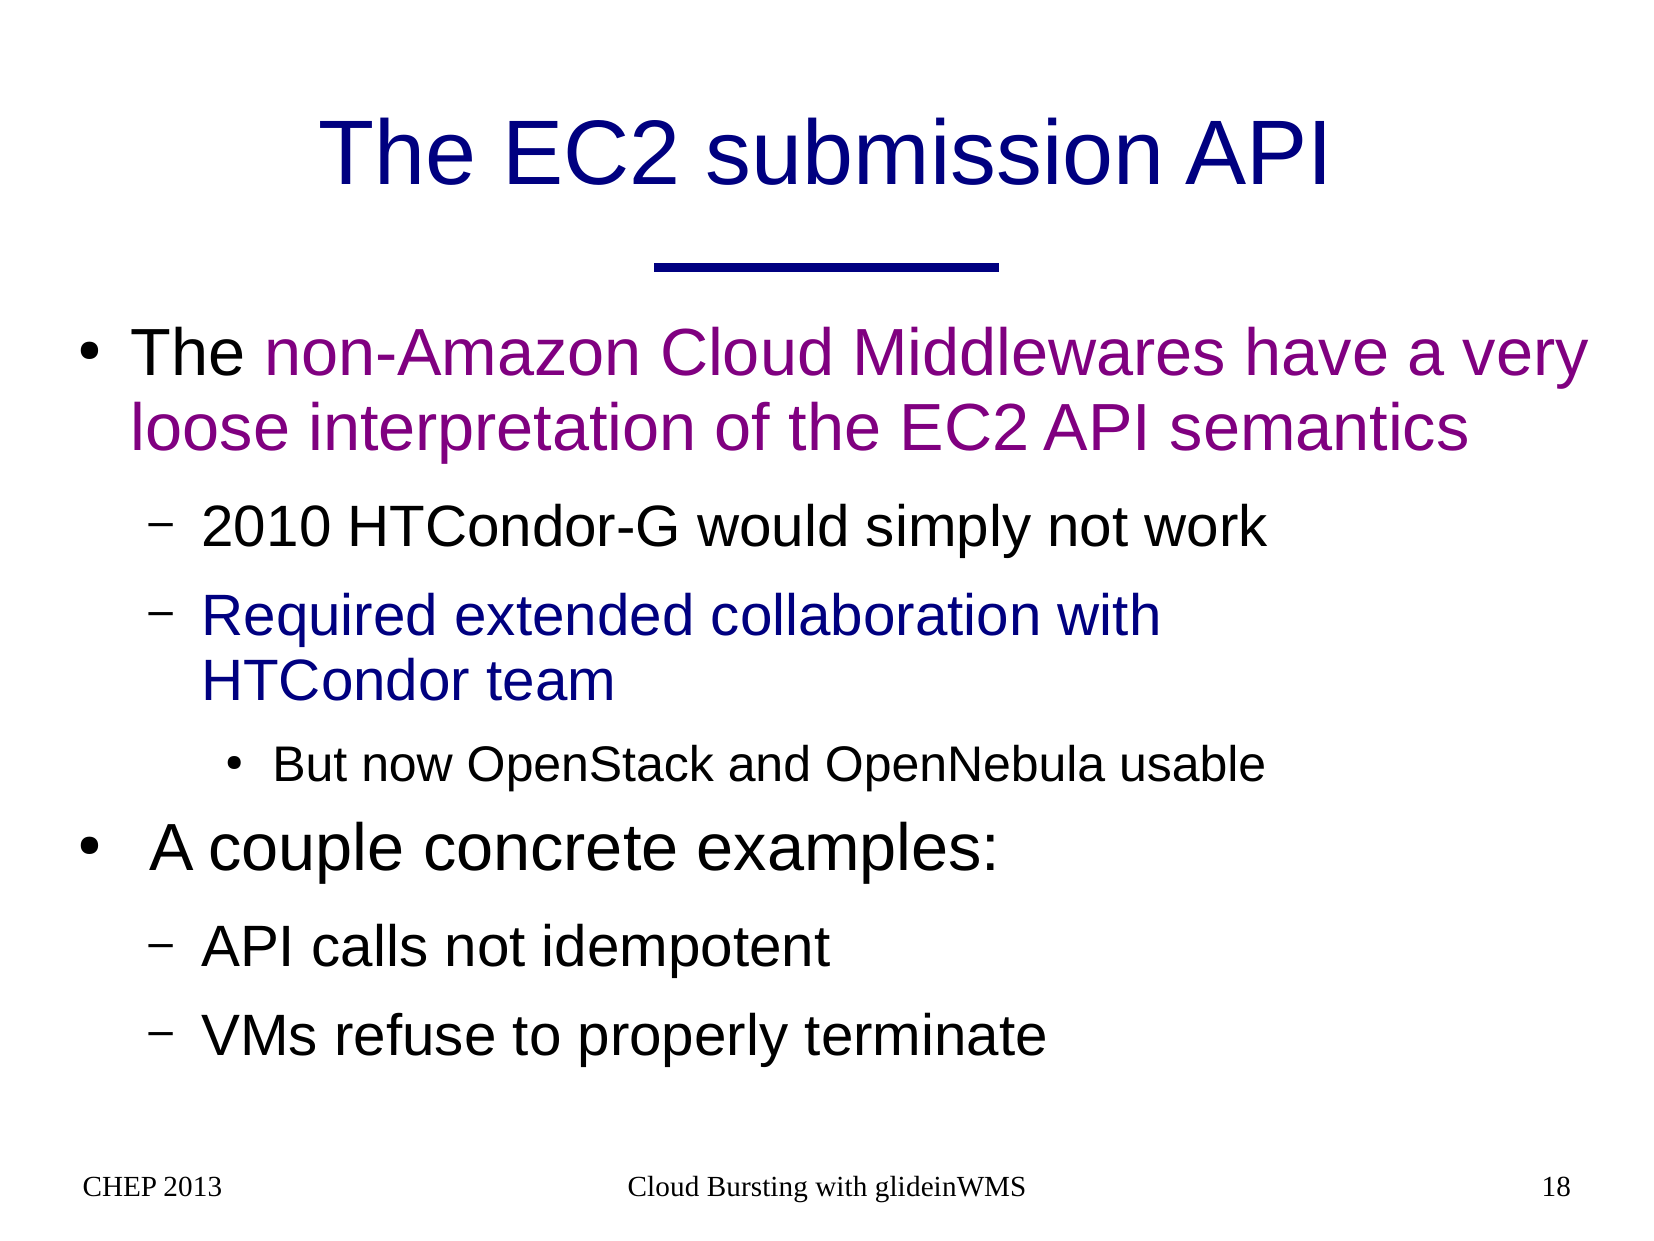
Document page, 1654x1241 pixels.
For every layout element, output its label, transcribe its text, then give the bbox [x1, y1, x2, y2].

title The EC2 submission API [82, 49, 1571, 257]
list The non-Amazon Cloud Middlewares have a very loose interpretation of the EC2 API semantics 2010 HTCondor-G would simply not work Required extended collaboration with HTCondor team But now OpenStack and OpenNebula usable A couple concrete examples: API calls not idempotent VMs refuse to properly terminate [60, 315, 1636, 1156]
